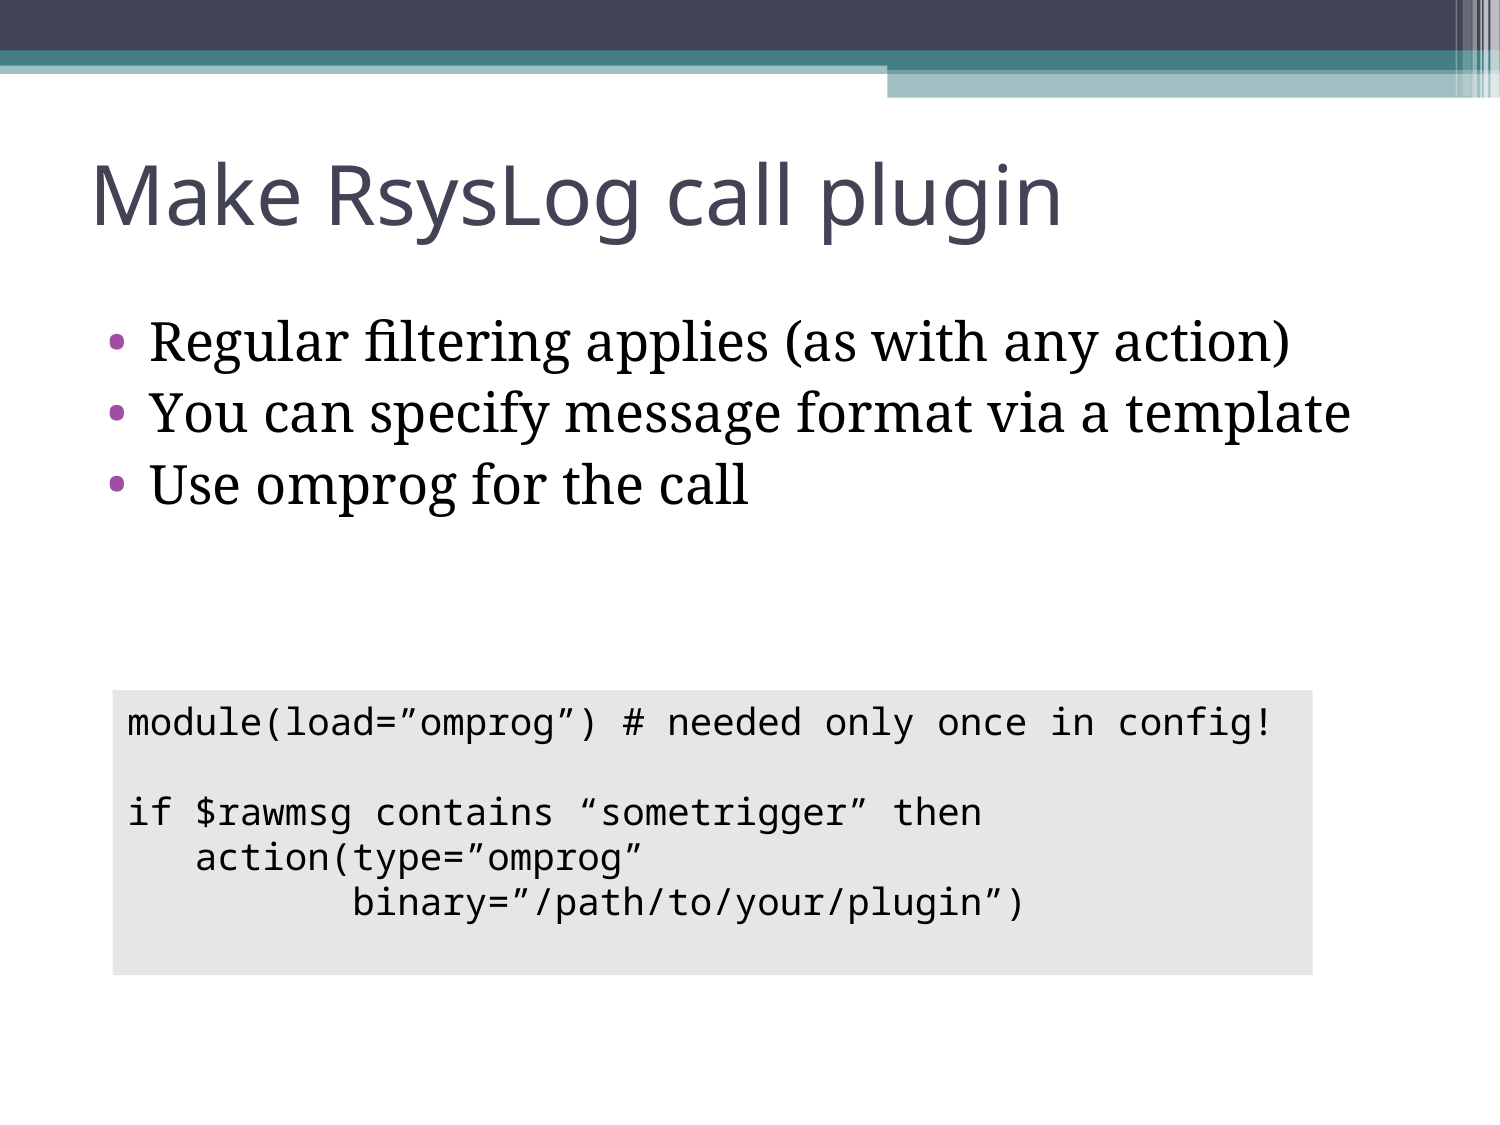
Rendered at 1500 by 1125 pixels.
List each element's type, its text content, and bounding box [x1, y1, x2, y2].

list Regular filtering applies (as with any action) You can specify message format via a template Use omprog for the call [75, 299, 1426, 601]
text_box module(load=”omprog”) # needed only once in config! if $rawmsg contains “sometrigger” then action(type=”omprog” binary=”/path/to/your/plugin”) [112, 690, 1313, 976]
title Make RsysLog call plugin [75, 84, 1426, 299]
